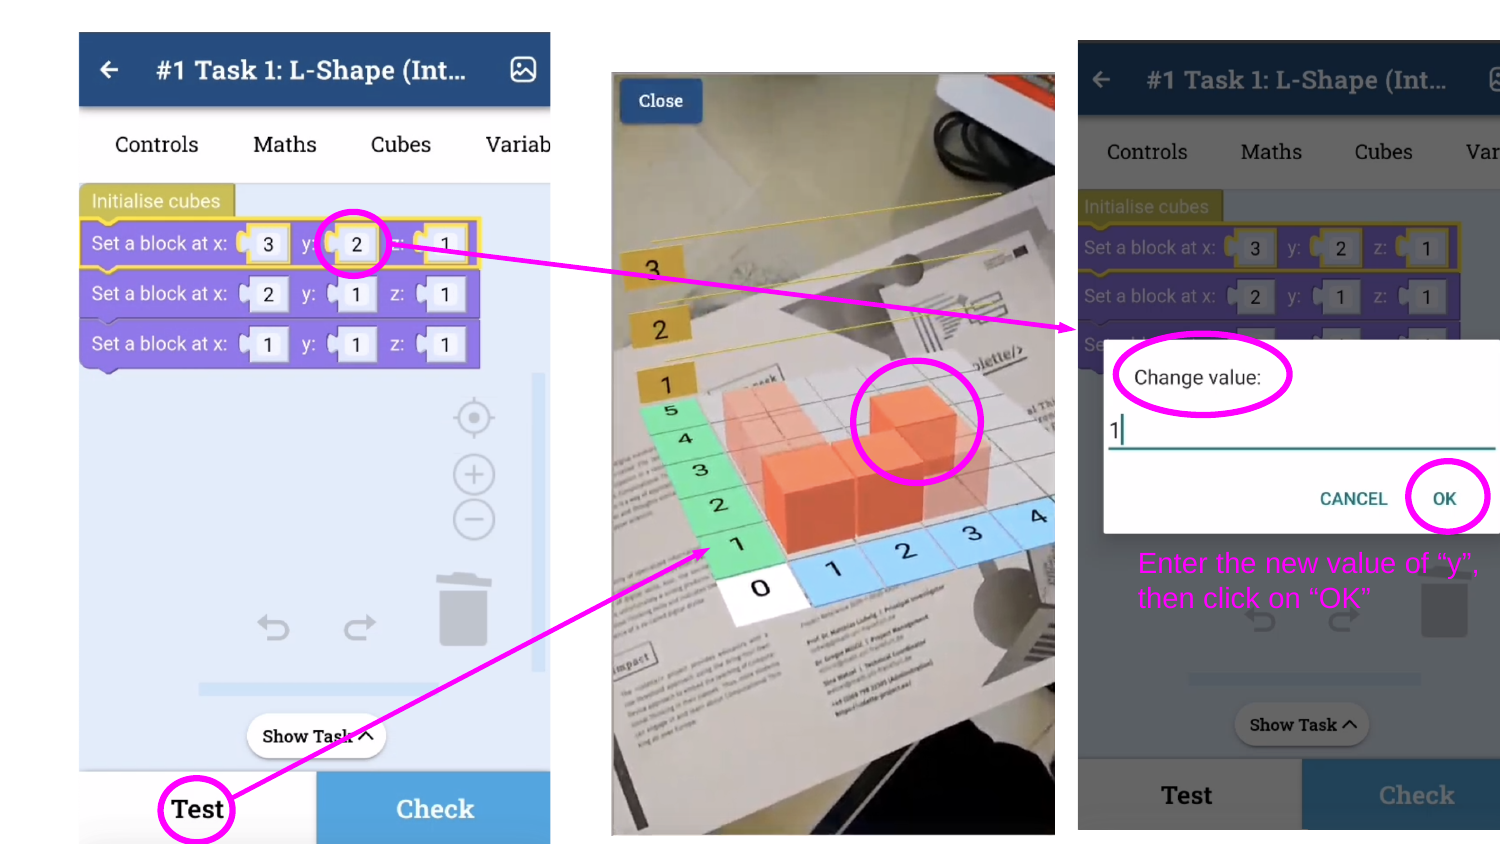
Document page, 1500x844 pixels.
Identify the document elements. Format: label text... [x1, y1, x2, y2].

picture [321, 216, 386, 272]
picture [611, 72, 1055, 324]
picture [1077, 40, 1500, 843]
picture [611, 275, 1055, 836]
picture [164, 782, 229, 839]
text_box Enter the new value of “y”, then click on “OK” [1122, 537, 1496, 624]
picture [78, 32, 551, 844]
picture [211, 635, 551, 844]
